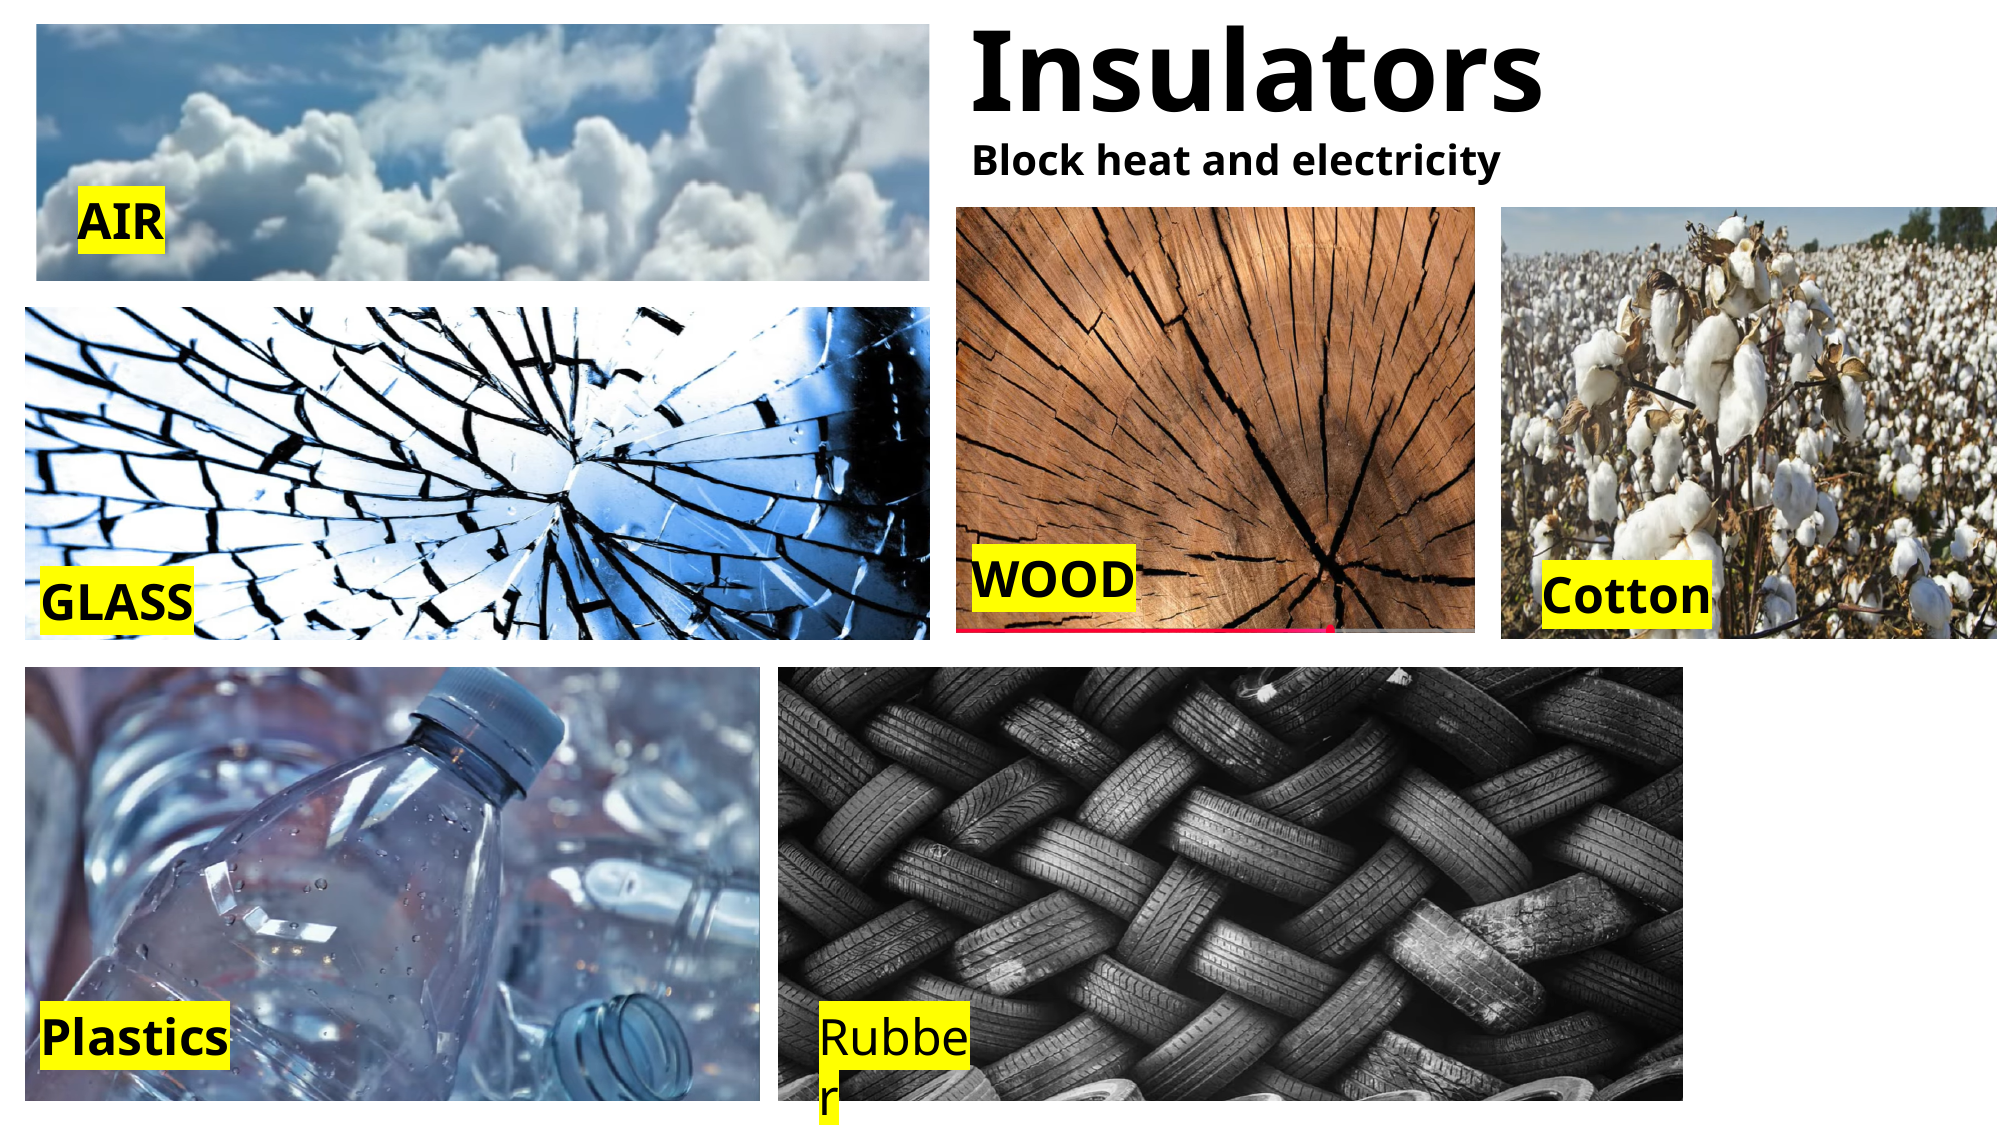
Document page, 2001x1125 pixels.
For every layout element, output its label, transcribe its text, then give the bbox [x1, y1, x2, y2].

picture [36, 24, 930, 281]
text_box AIR [63, 181, 427, 258]
text_box Plastics [25, 997, 521, 1074]
text_box GLASS [25, 562, 214, 639]
text_box Cotton [1526, 556, 1838, 633]
text_box Rubber [803, 997, 1000, 1074]
text_box WOOD [956, 539, 1386, 616]
picture [778, 667, 1683, 1101]
picture [25, 667, 760, 1101]
picture [956, 207, 1475, 633]
picture [25, 307, 930, 640]
picture [1501, 207, 1997, 639]
text_box Insulators Block heat and electricity [955, 0, 1849, 194]
